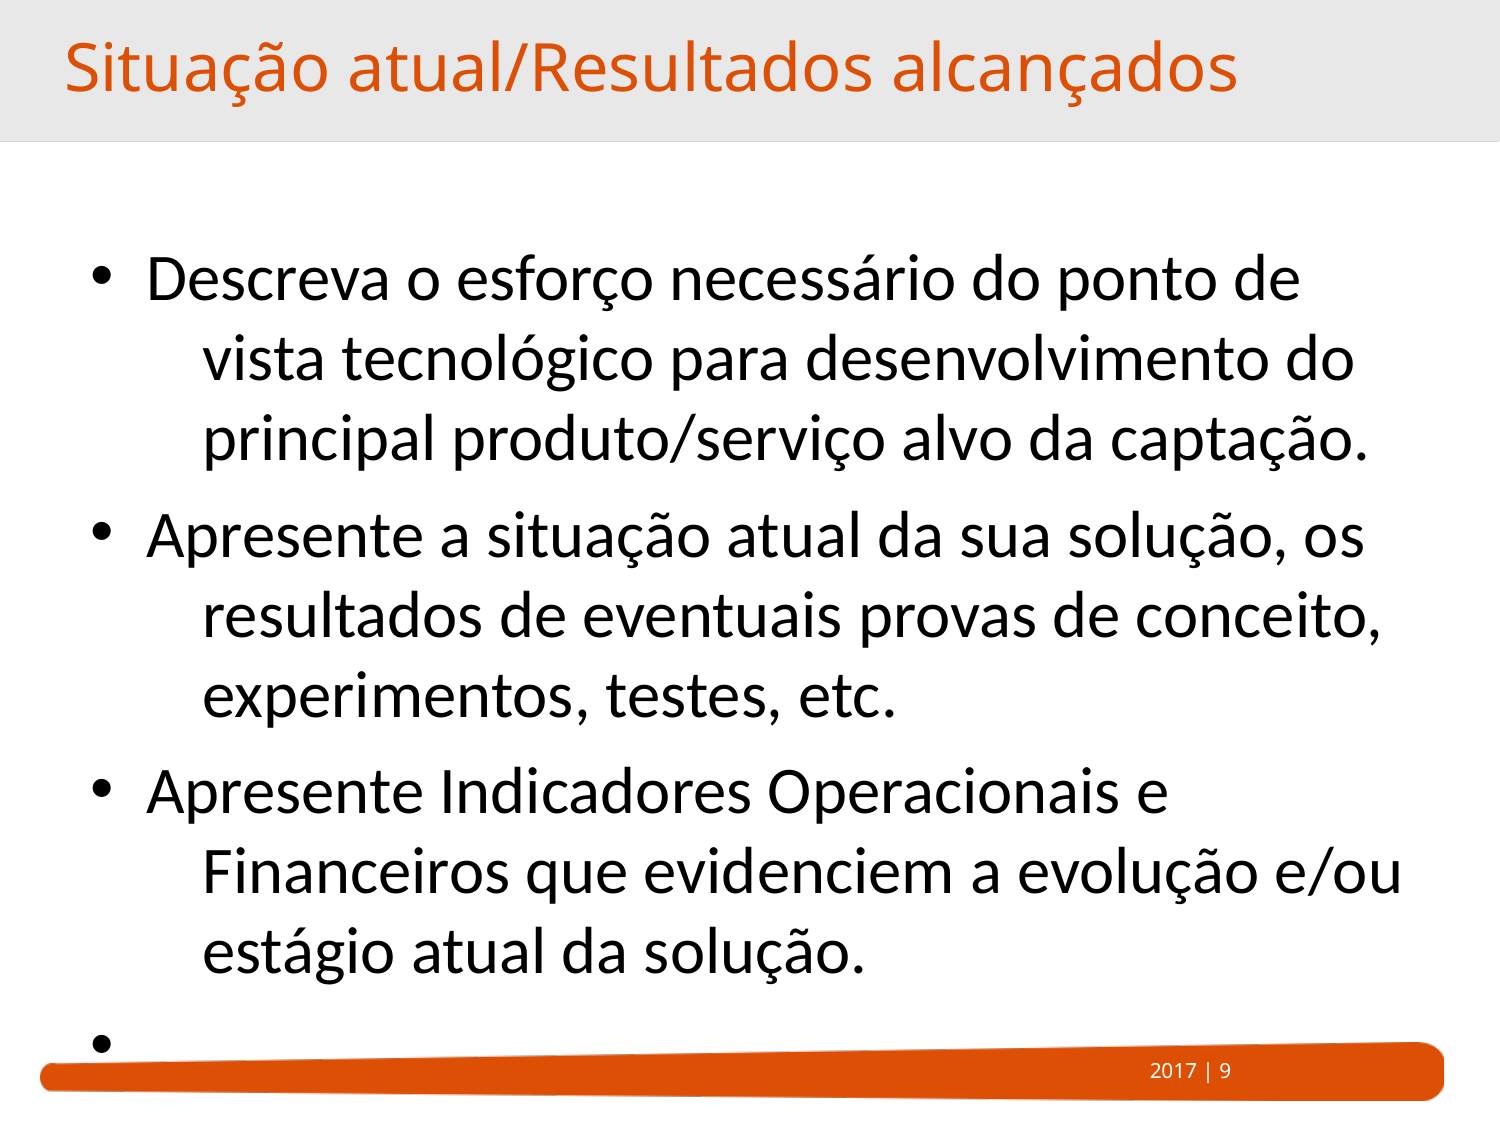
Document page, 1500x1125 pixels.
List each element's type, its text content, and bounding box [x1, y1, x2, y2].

text_box Descreva o esforço necessário do ponto de vista tecnológico para desenvolvimento do principal produto/serviço alvo da captação. Apresente a situação atual da sua solução, os resultados de eventuais provas de conceito, experimentos, testes, etc. Apresente Indicadores Operacionais e Financeiros que evidenciem a evolução e/ou estágio atual da solução. [75, 226, 1426, 1059]
text_box Situação atual/Resultados alcançados [64, 0, 1446, 145]
